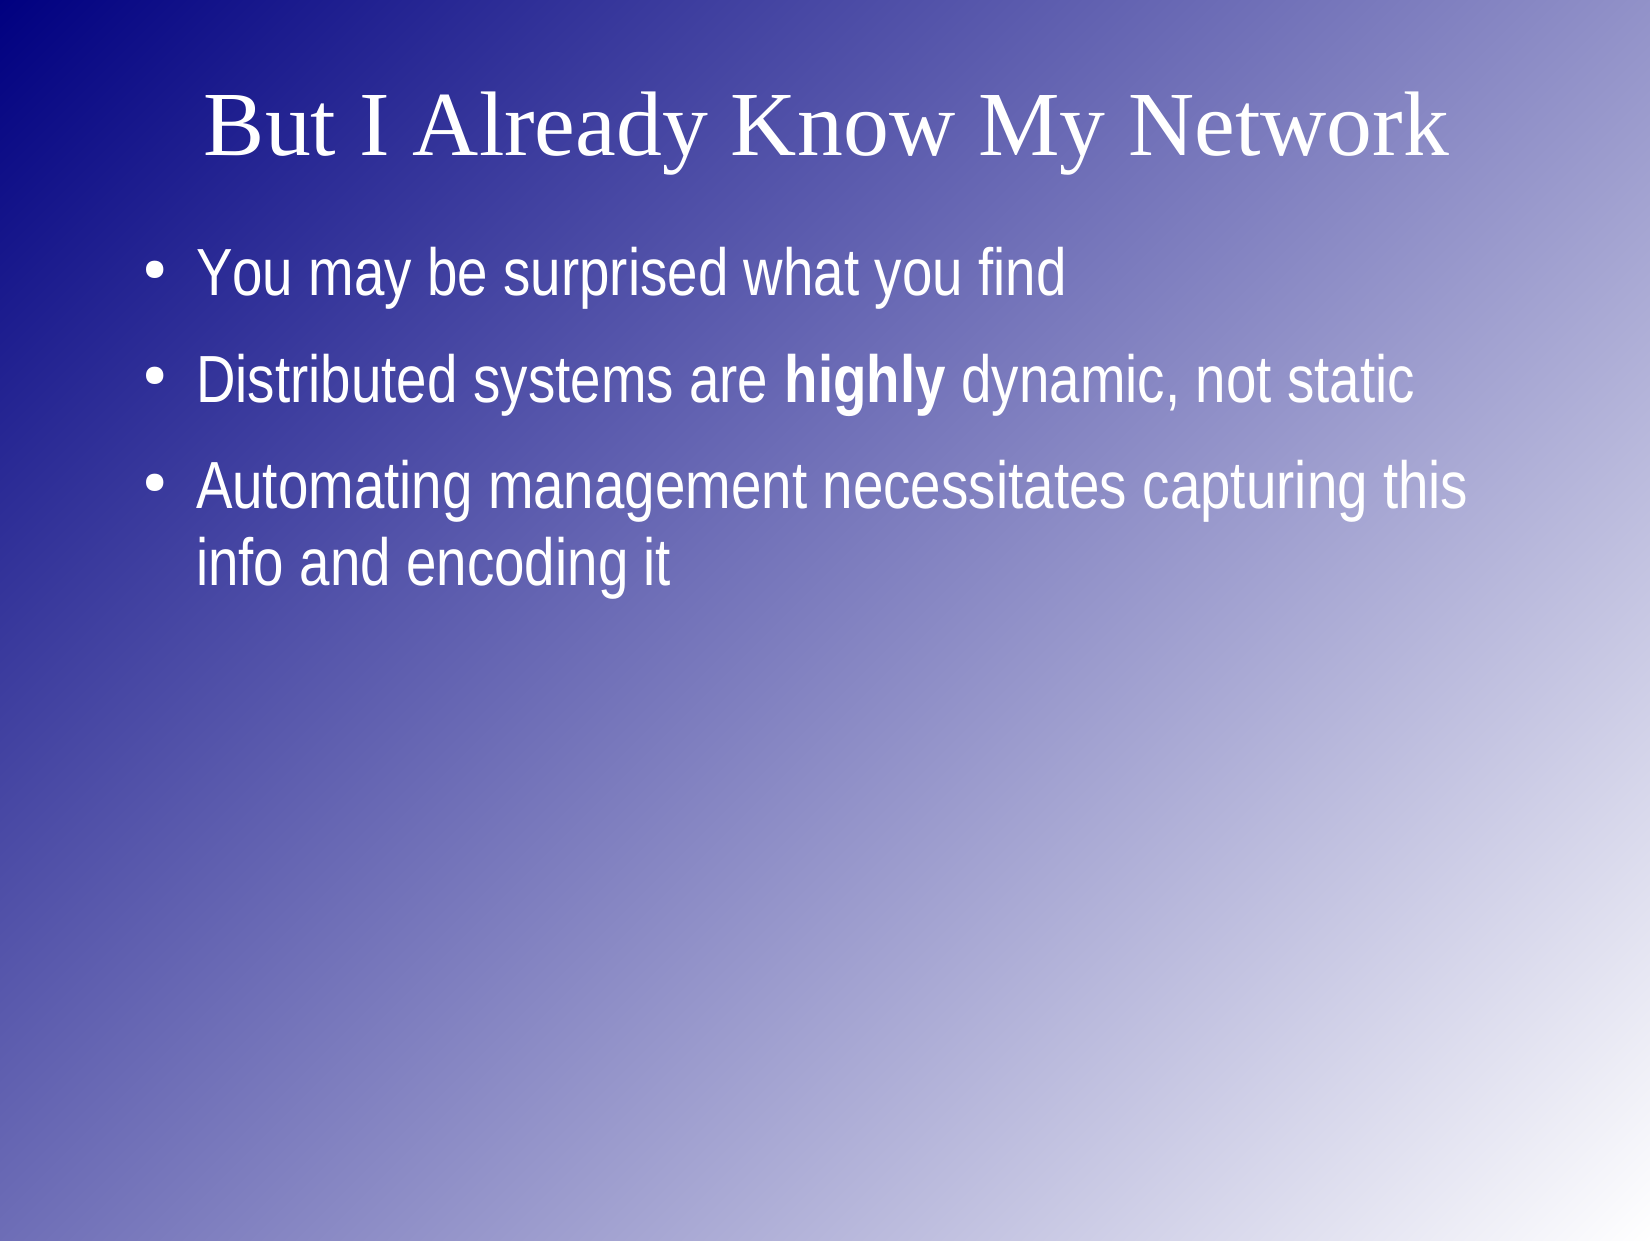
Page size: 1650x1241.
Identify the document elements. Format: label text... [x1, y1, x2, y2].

list You may be surprised what you find Distributed systems are highly dynamic, not static Automating management necessitates capturing this info and encoding it [125, 233, 1535, 1000]
title But I Already Know My Network [123, 27, 1533, 221]
